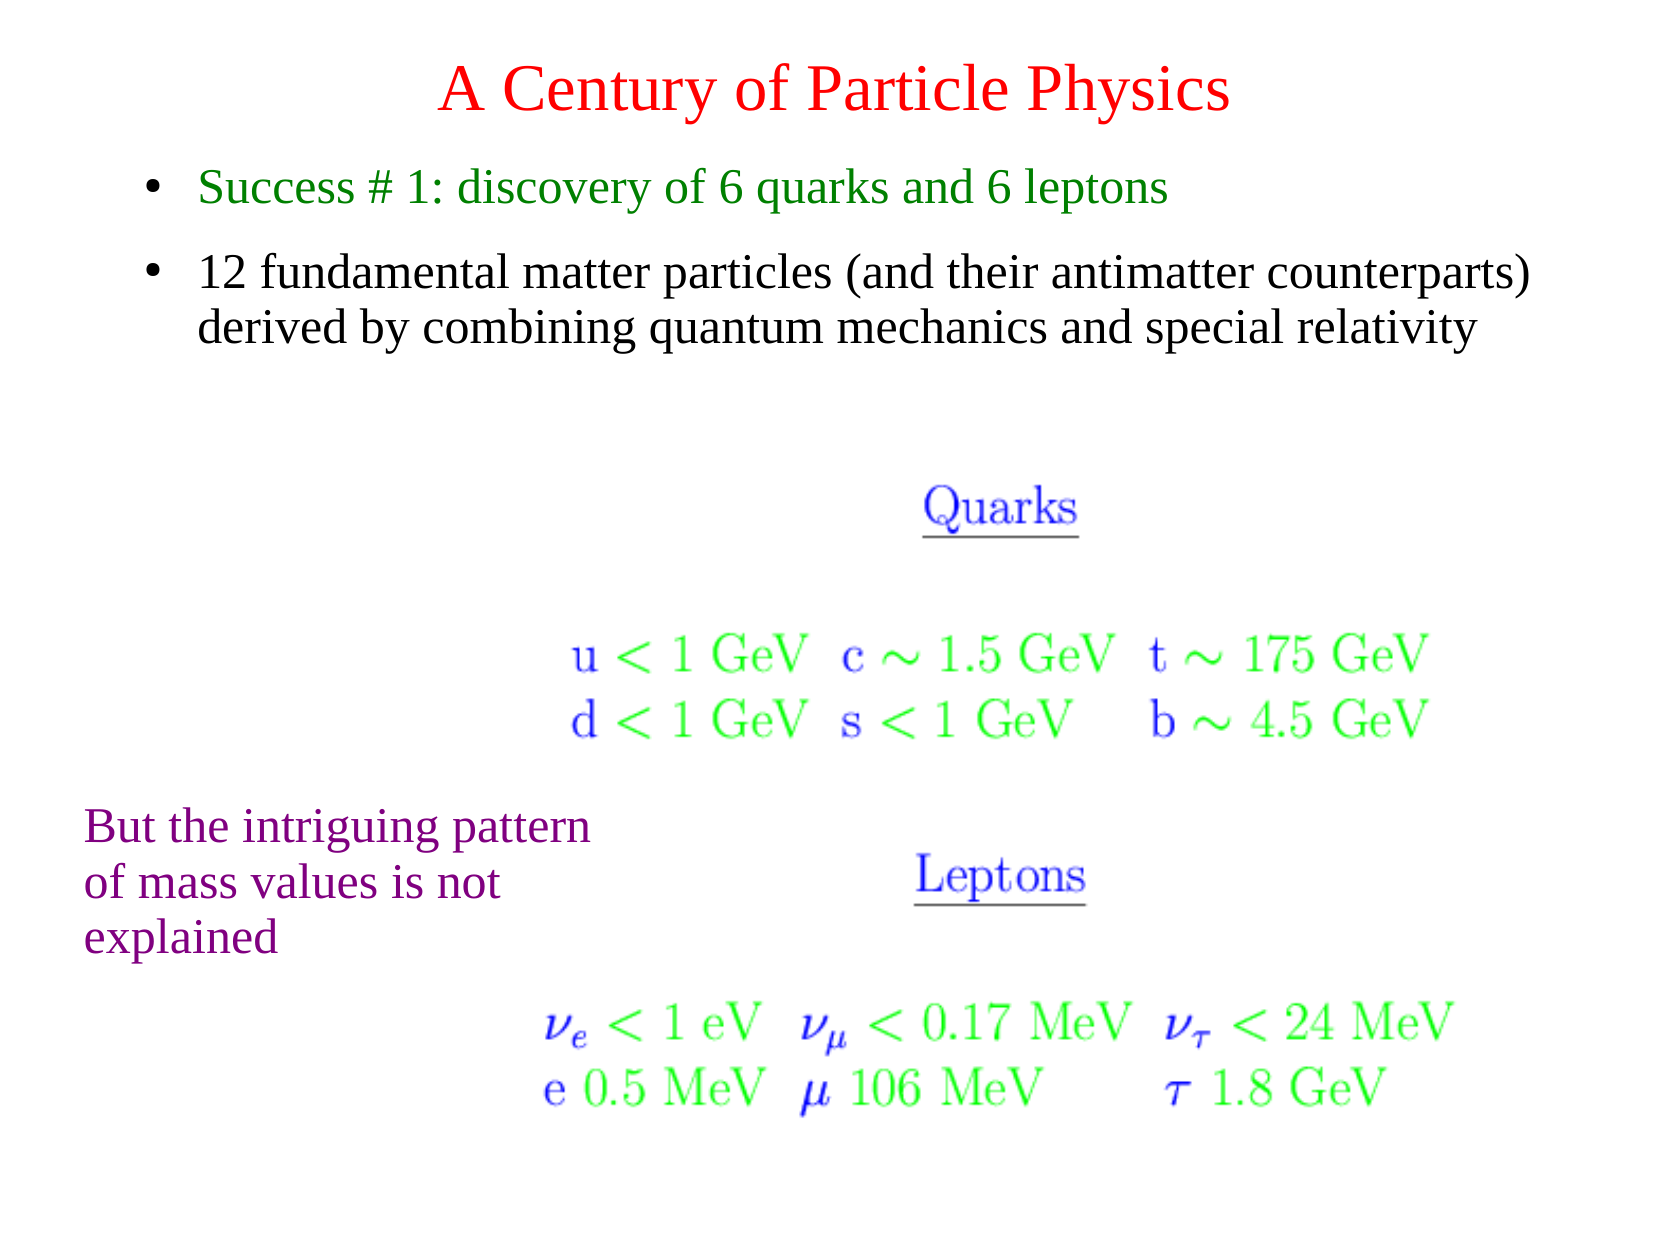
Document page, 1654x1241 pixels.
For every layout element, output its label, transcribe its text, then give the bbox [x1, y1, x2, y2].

list Success # 1: discovery of 6 quarks and 6 leptons 12 fundamental matter particles (and their antimatter counterparts) derived by combining quantum mechanics and special relativity [126, 159, 1609, 941]
picture [508, 437, 1484, 1154]
title A Century of Particle Physics [128, 5, 1541, 159]
text_box But the intriguing pattern of mass values is not explained [83, 798, 604, 1039]
